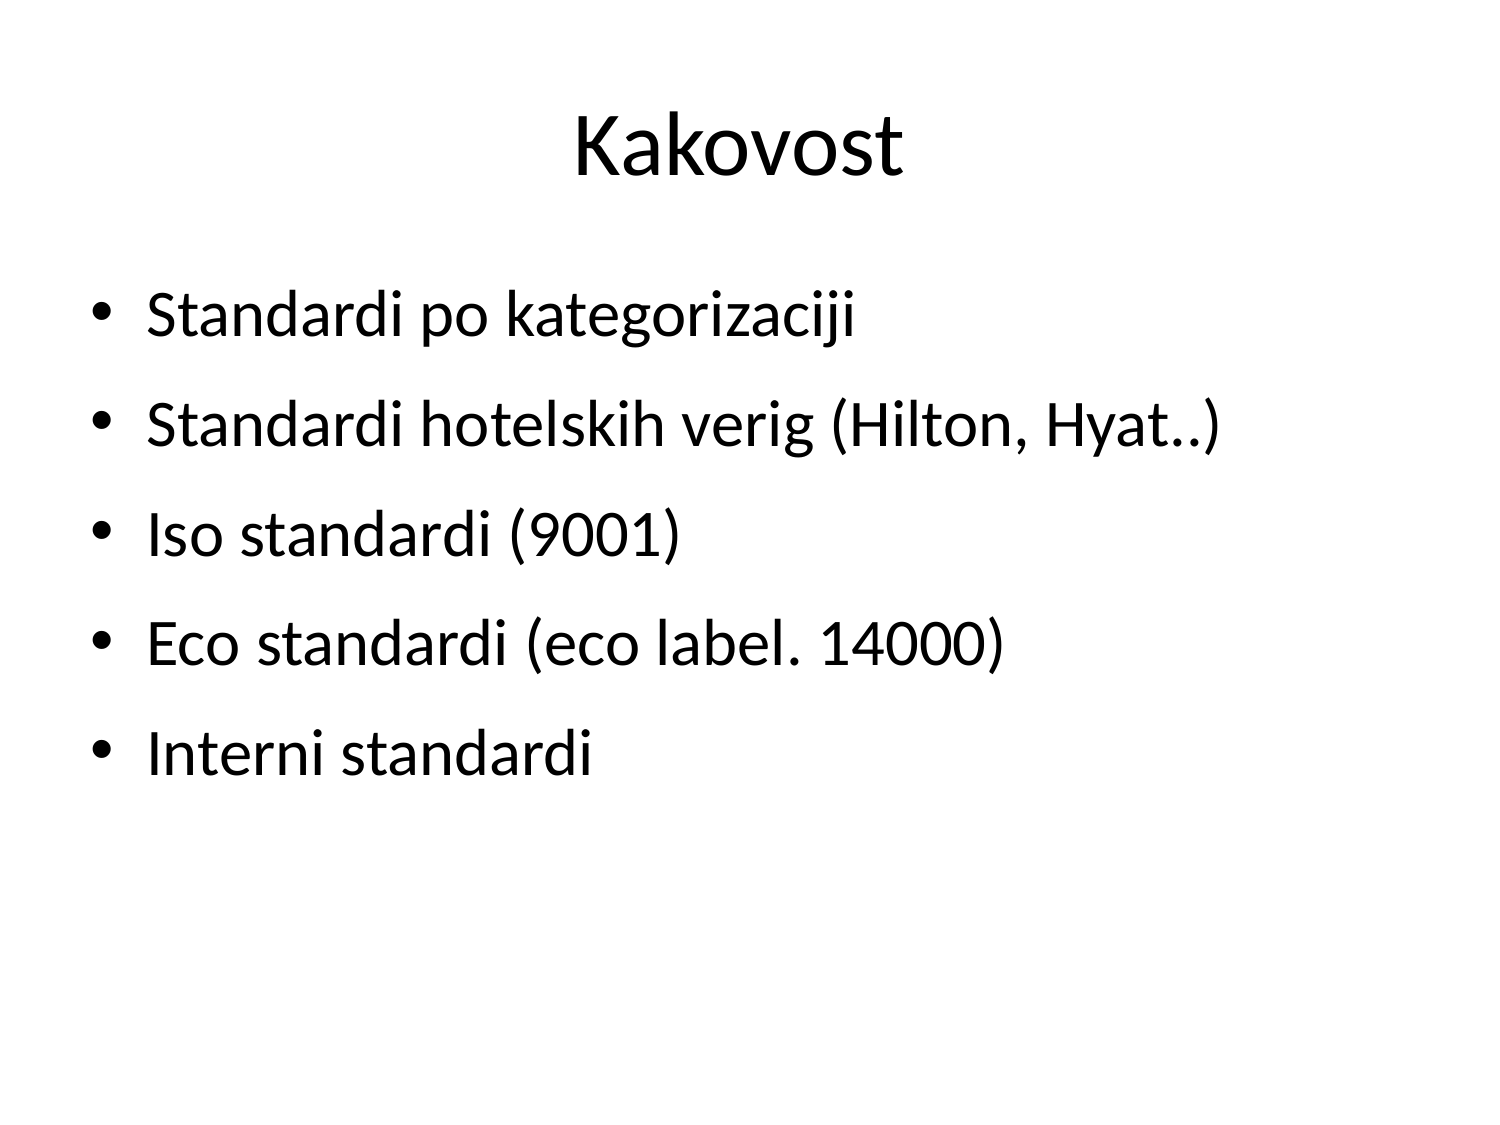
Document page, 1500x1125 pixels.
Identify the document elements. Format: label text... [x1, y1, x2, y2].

list Standardi po kategorizaciji Standardi hotelskih verig (Hilton, Hyat..) Iso standardi (9001) Eco standardi (eco label. 14000) Interni standardi [75, 262, 1425, 1005]
title Kakovost [75, 45, 1425, 233]
